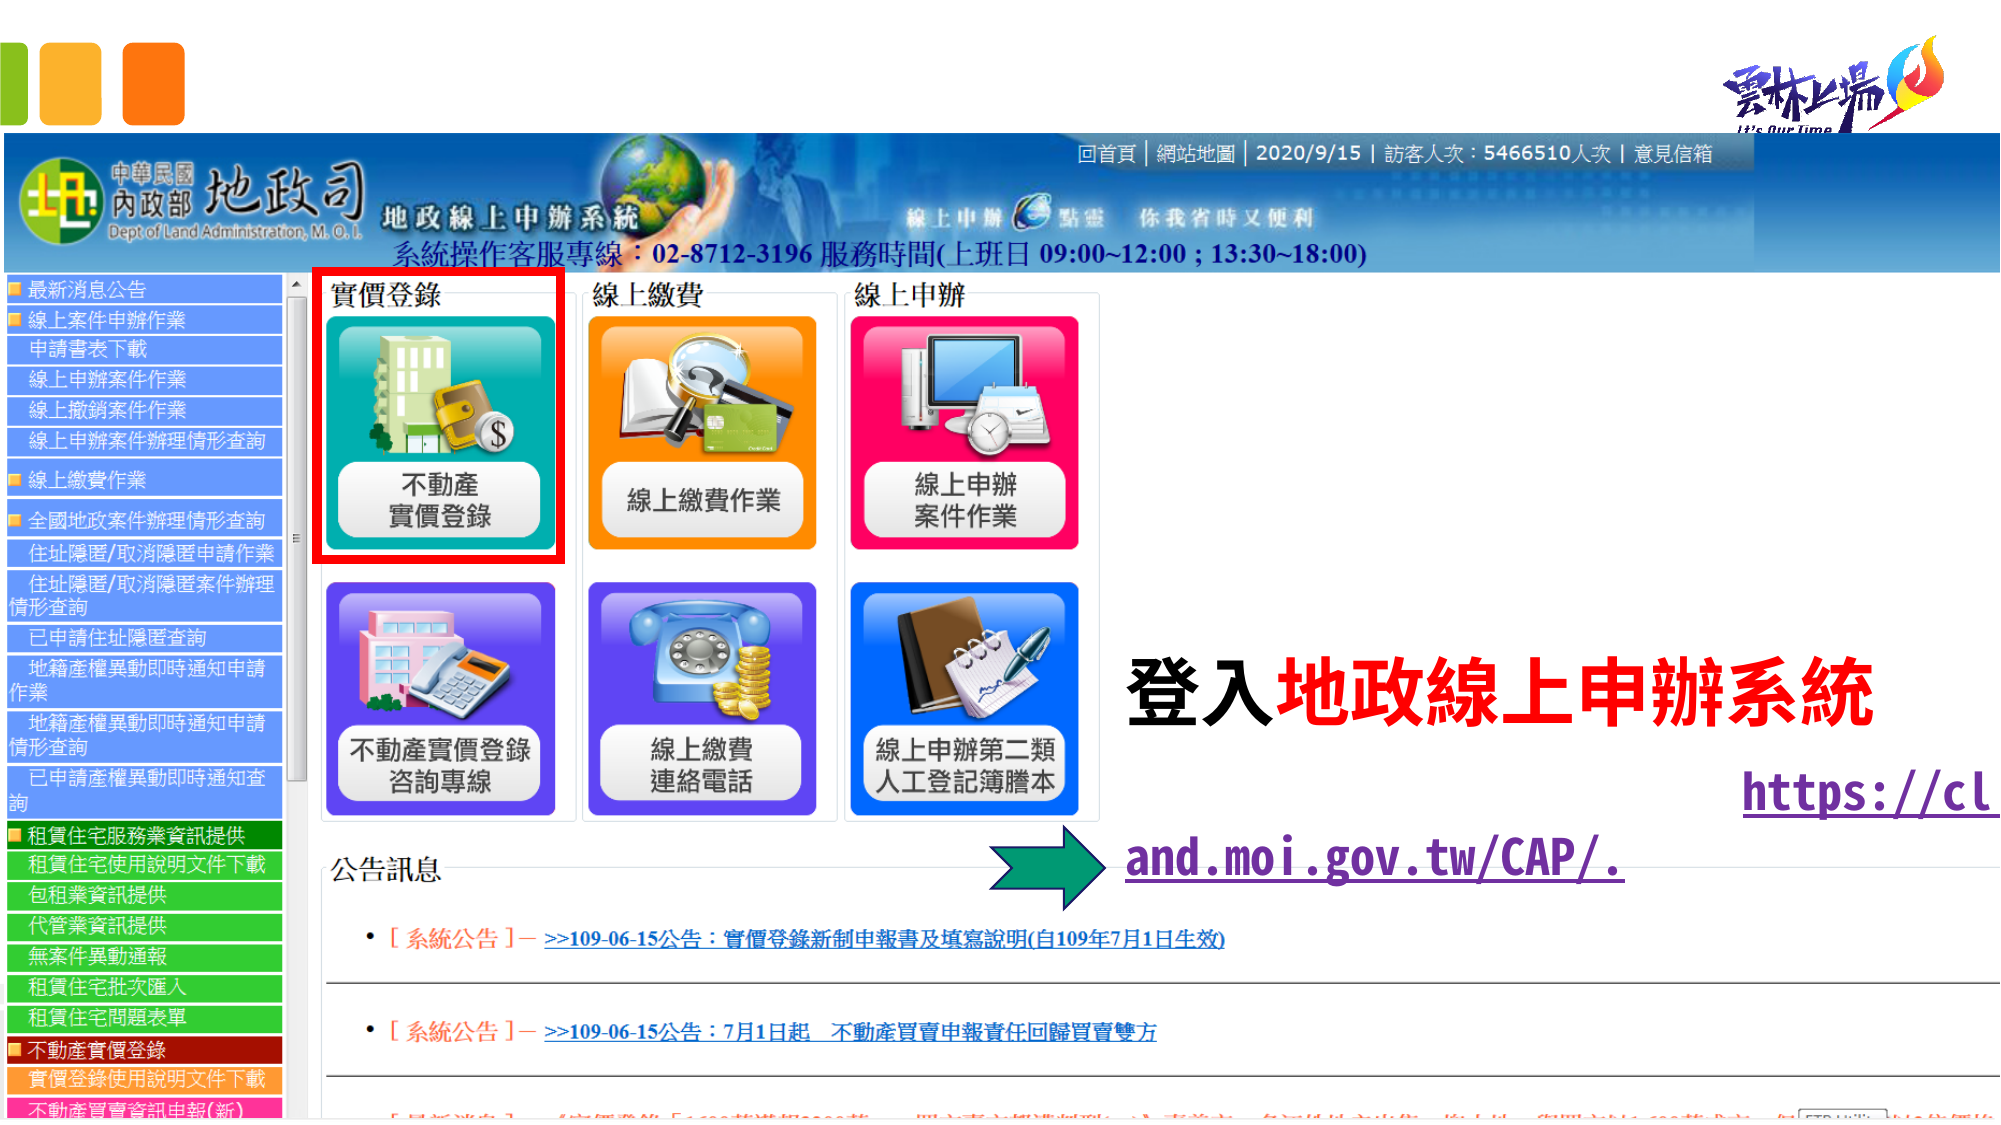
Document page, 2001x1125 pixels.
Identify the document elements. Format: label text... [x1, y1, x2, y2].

text_box [991, 826, 1104, 910]
title 登入地政線上申辦系統 https://clir.land.moi.gov.tw/CAP/. [1104, 781, 2000, 986]
picture [0, 29, 2000, 1118]
